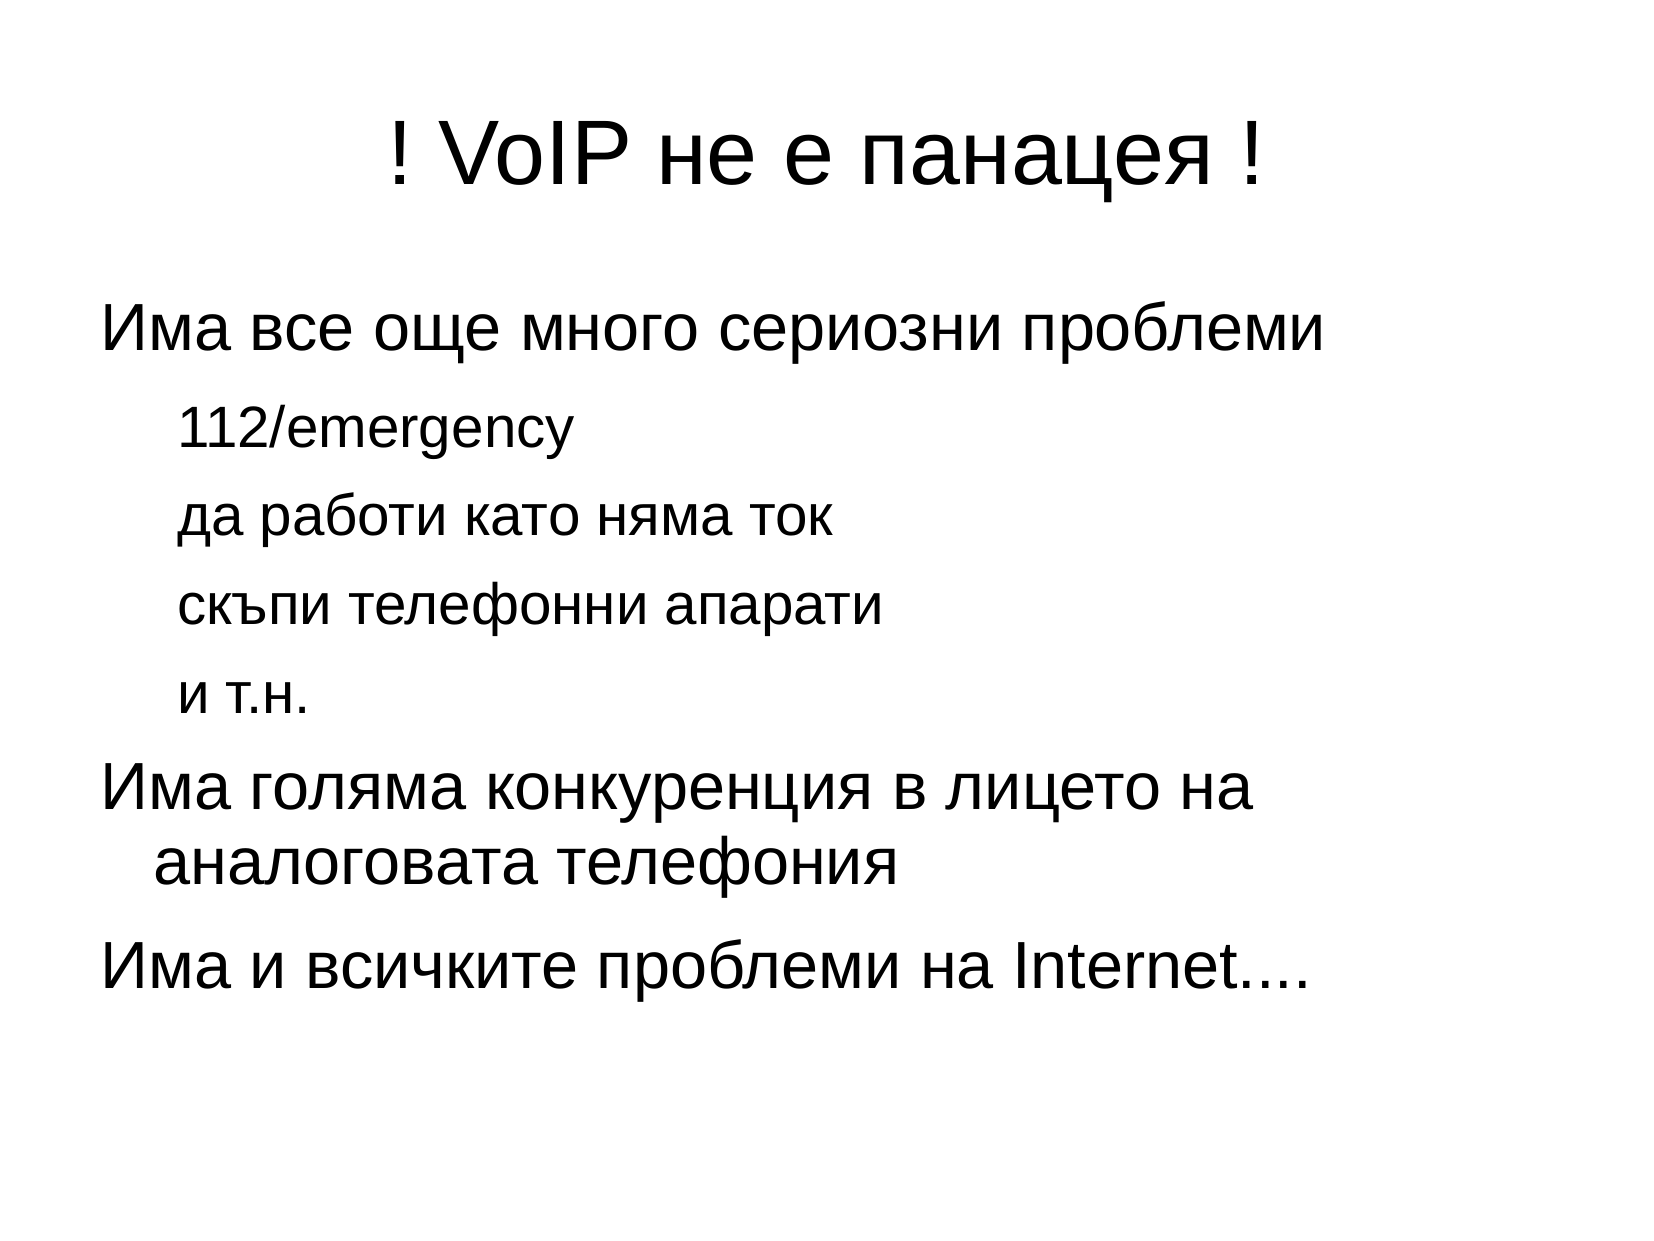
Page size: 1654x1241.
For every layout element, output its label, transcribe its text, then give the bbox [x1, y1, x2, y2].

list Има все още много сериозни проблеми 112/emergency да работи като няма ток скъпи телефонни апарати и т.н. Има голяма конкуренция в лицето на аналоговата телефония Има и всичките проблеми на Internet.... [82, 290, 1571, 1187]
title ! VoIP не е панацея ! [82, 56, 1571, 250]
